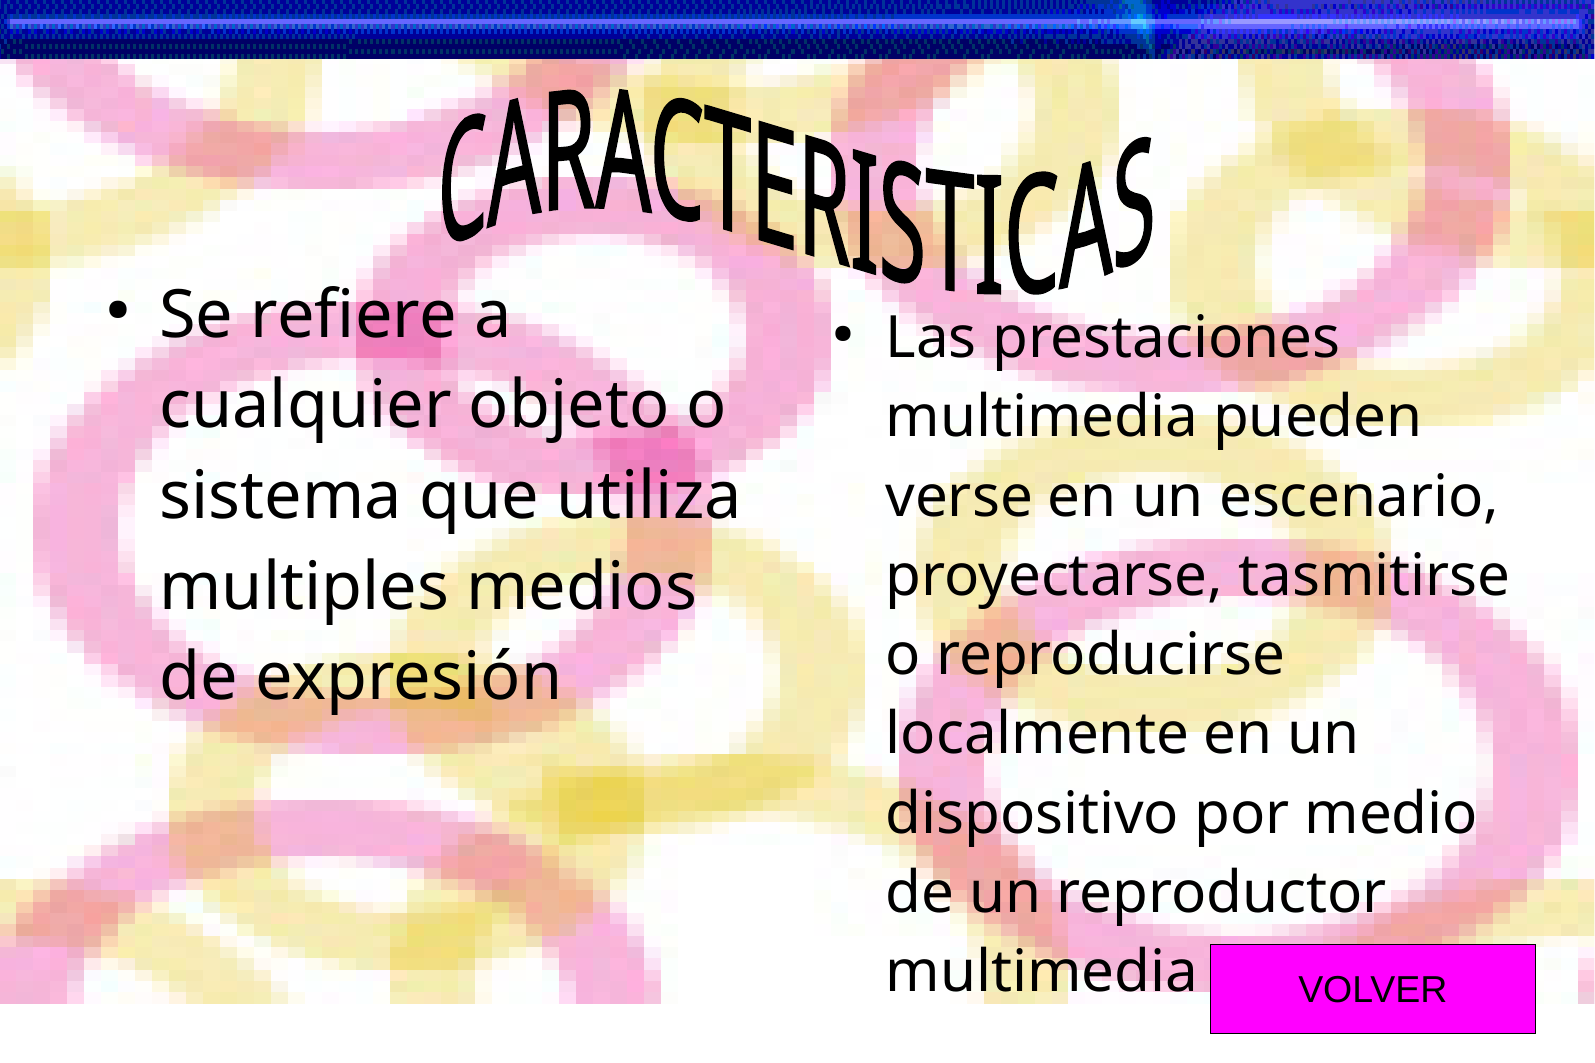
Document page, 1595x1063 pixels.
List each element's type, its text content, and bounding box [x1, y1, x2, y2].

list Se refiere a cualquier objeto o sistema que utiliza multiples medios de expresión [88, 265, 789, 953]
text_box CARACTERISTICAS [806, 135, 850, 267]
text_box CARACTERISTICAS [759, 121, 793, 250]
text_box CARACTERISTICAS [1009, 172, 1057, 294]
text_box CARACTERISTICAS [655, 98, 702, 222]
text_box CARACTERISTICAS [442, 114, 485, 241]
picture [0, 0, 1595, 1004]
list Las prestaciones multimedia pueden verse en un escenario, proyectarse, tasmitirse o reproducirse localmente en un dispositivo por medio de un reproductor multimedia [814, 295, 1516, 1011]
text_box CARACTERISTICAS [549, 89, 652, 213]
text_box CARACTERISTICAS [487, 98, 542, 228]
text_box VOLVER [1210, 944, 1536, 1034]
text_box CARACTERISTICAS [1059, 161, 1113, 289]
text_box CARACTERISTICAS [853, 149, 876, 275]
text_box CARACTERISTICAS [1116, 137, 1152, 267]
text_box CARACTERISTICAS [977, 175, 1001, 294]
text_box CARACTERISTICAS [705, 105, 751, 232]
text_box CARACTERISTICAS [926, 168, 974, 291]
text_box CARACTERISTICAS [883, 161, 922, 283]
